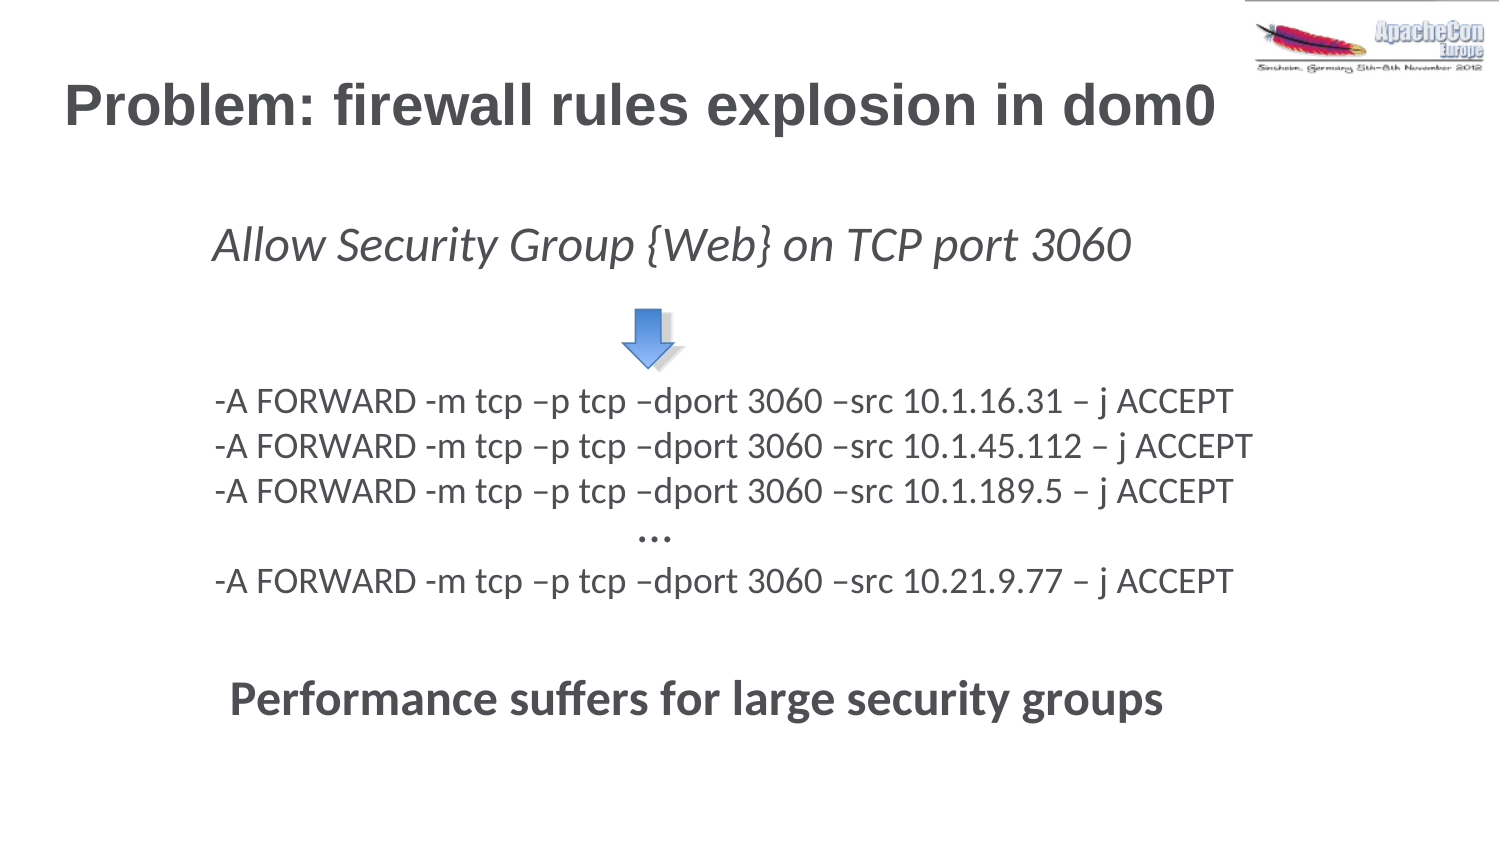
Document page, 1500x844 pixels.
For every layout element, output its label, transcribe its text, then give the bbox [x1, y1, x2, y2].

text_box [622, 339, 674, 368]
text_box Performance suffers for large security groups [215, 657, 1180, 734]
text_box Allow Security Group {Web} on TCP port 3060 [192, 203, 1163, 339]
text_box -A FORWARD -m tcp –p tcp –dport 3060 –src 10.1.16.31 – j ACCEPT -A FORWARD -m tcp –p tcp –dport 3060 –src 10.1.45.112 – j ACCEPT -A FORWARD -m tcp –p tcp –dport 3060 –src 10.1.189.5 – j ACCEPT -A FORWARD -m tcp –p tcp –dport 3060 –src 10.21.9.77 – j ACCEPT [191, 368, 1269, 609]
text_box Problem: firewall rules explosion in dom0 [49, 59, 1263, 215]
picture [1245, 0, 1499, 90]
text_box … [622, 484, 721, 560]
